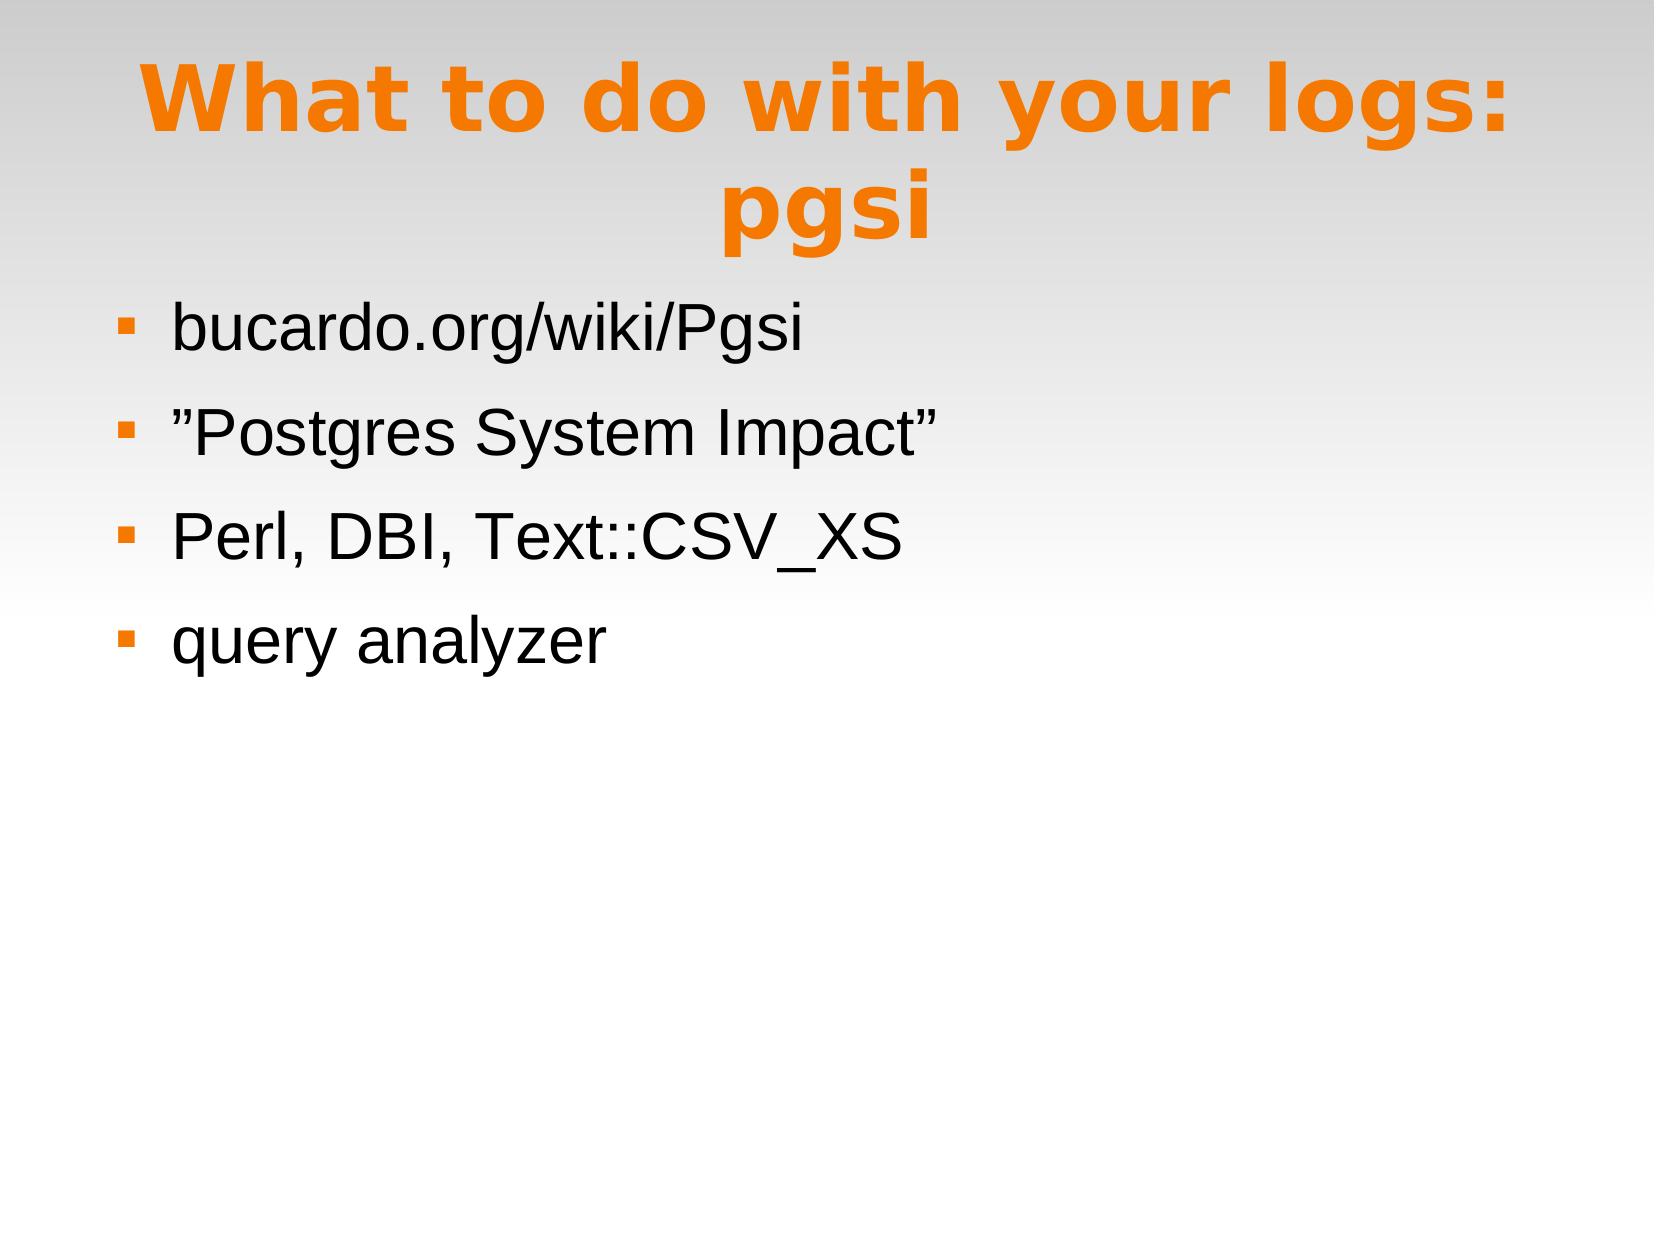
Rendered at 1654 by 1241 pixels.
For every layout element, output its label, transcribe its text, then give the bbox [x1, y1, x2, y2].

title What to do with your logs: pgsi [82, 45, 1571, 261]
list bucardo.org/wiki/Pgsi ”Postgres System Impact” Perl, DBI, Text::CSV_XS query analyzer [82, 290, 1571, 1109]
